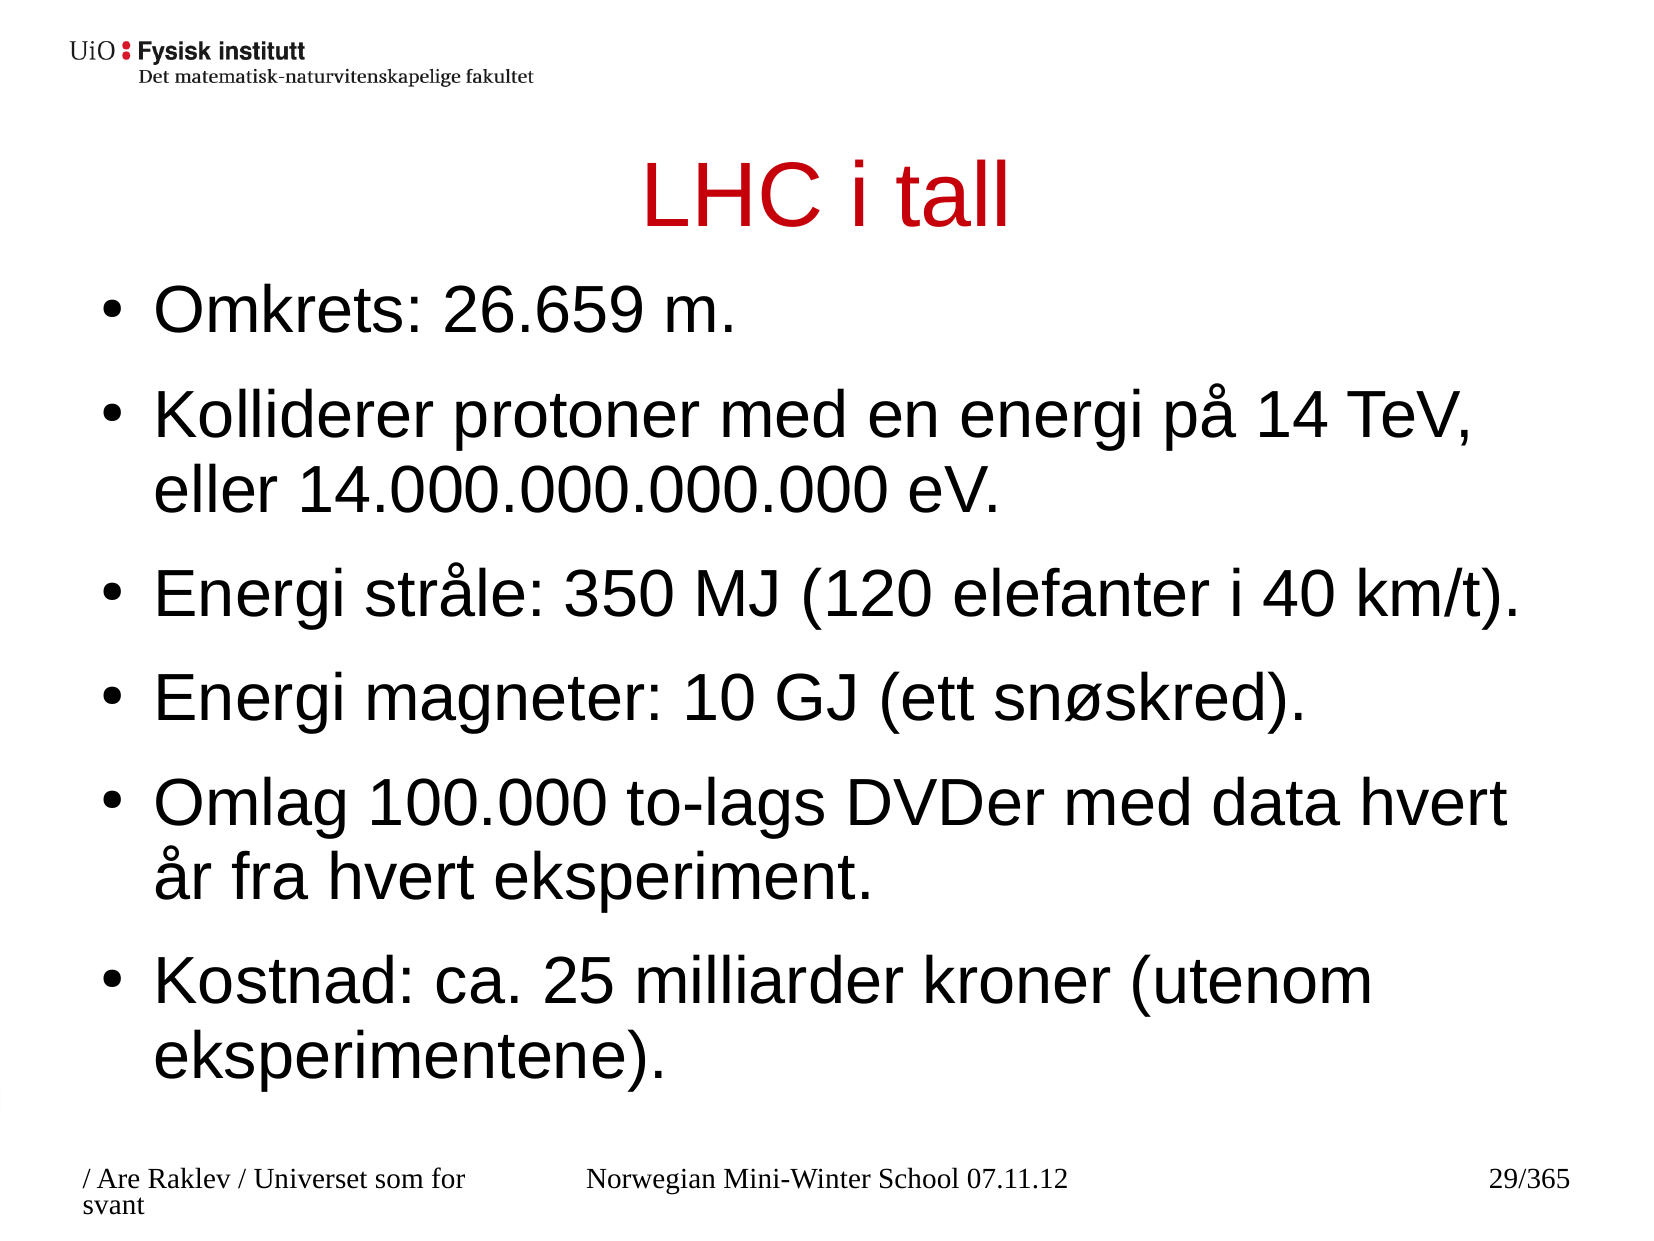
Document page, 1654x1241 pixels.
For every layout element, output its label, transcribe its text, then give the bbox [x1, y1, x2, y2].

list Omkrets: 26.659 m. Kolliderer protoner med en energi på 14 TeV, eller 14.000.000.000.000 eV. Energi stråle: 350 MJ (120 elefanter i 40 km/t). Energi magneter: 10 GJ (ett snøskred). Omlag 100.000 to-lags DVDer med data hvert år fra hvert eksperiment. Kostnad: ca. 25 milliarder kroner (utenom eksperimentene). [82, 272, 1571, 1091]
title LHC i tall [82, 90, 1571, 272]
picture [68, 37, 537, 89]
